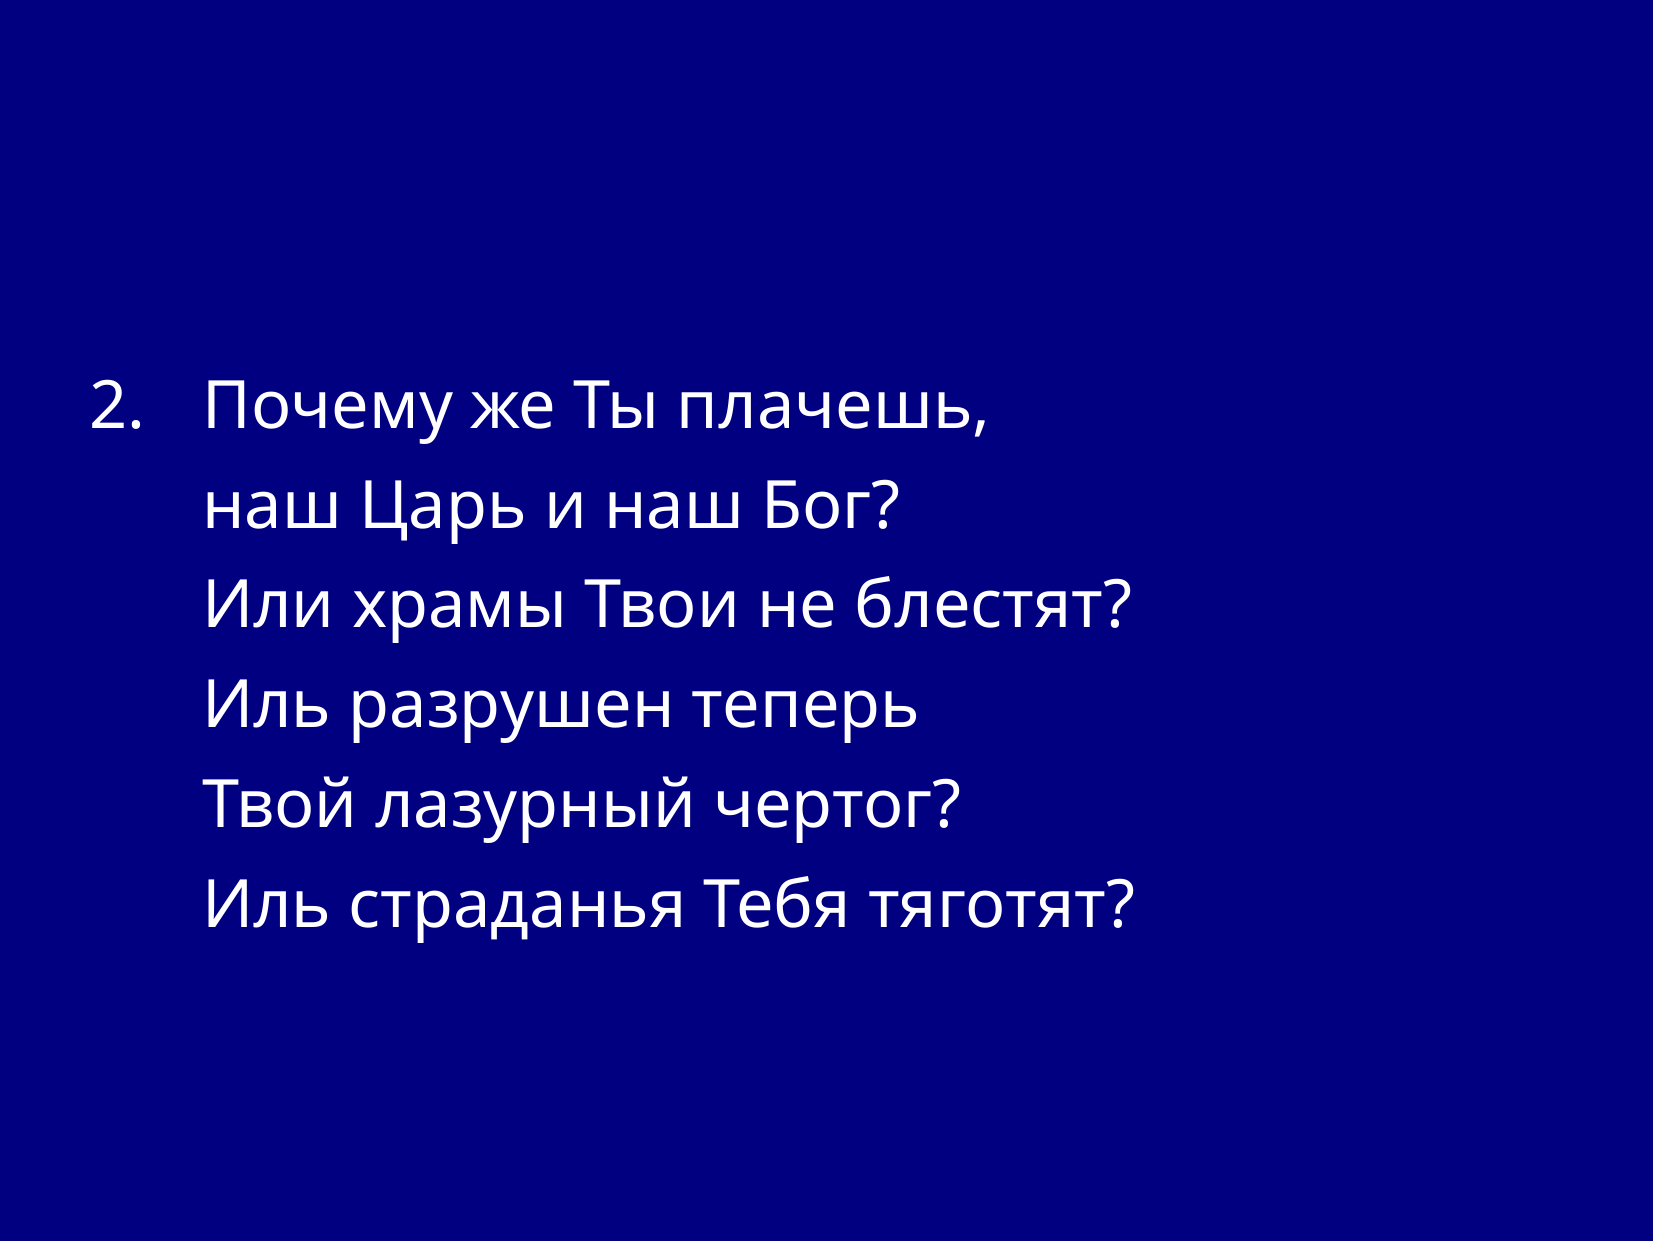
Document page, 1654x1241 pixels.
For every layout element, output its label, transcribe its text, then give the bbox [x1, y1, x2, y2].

text_box 2. Почему же Ты плачешь, наш Царь и наш Бог? Или храмы Твои не блестят? Иль разрушен теперь Твой лазурный чертог? Иль страданья Тебя тяготят? [75, 150, 1576, 1163]
